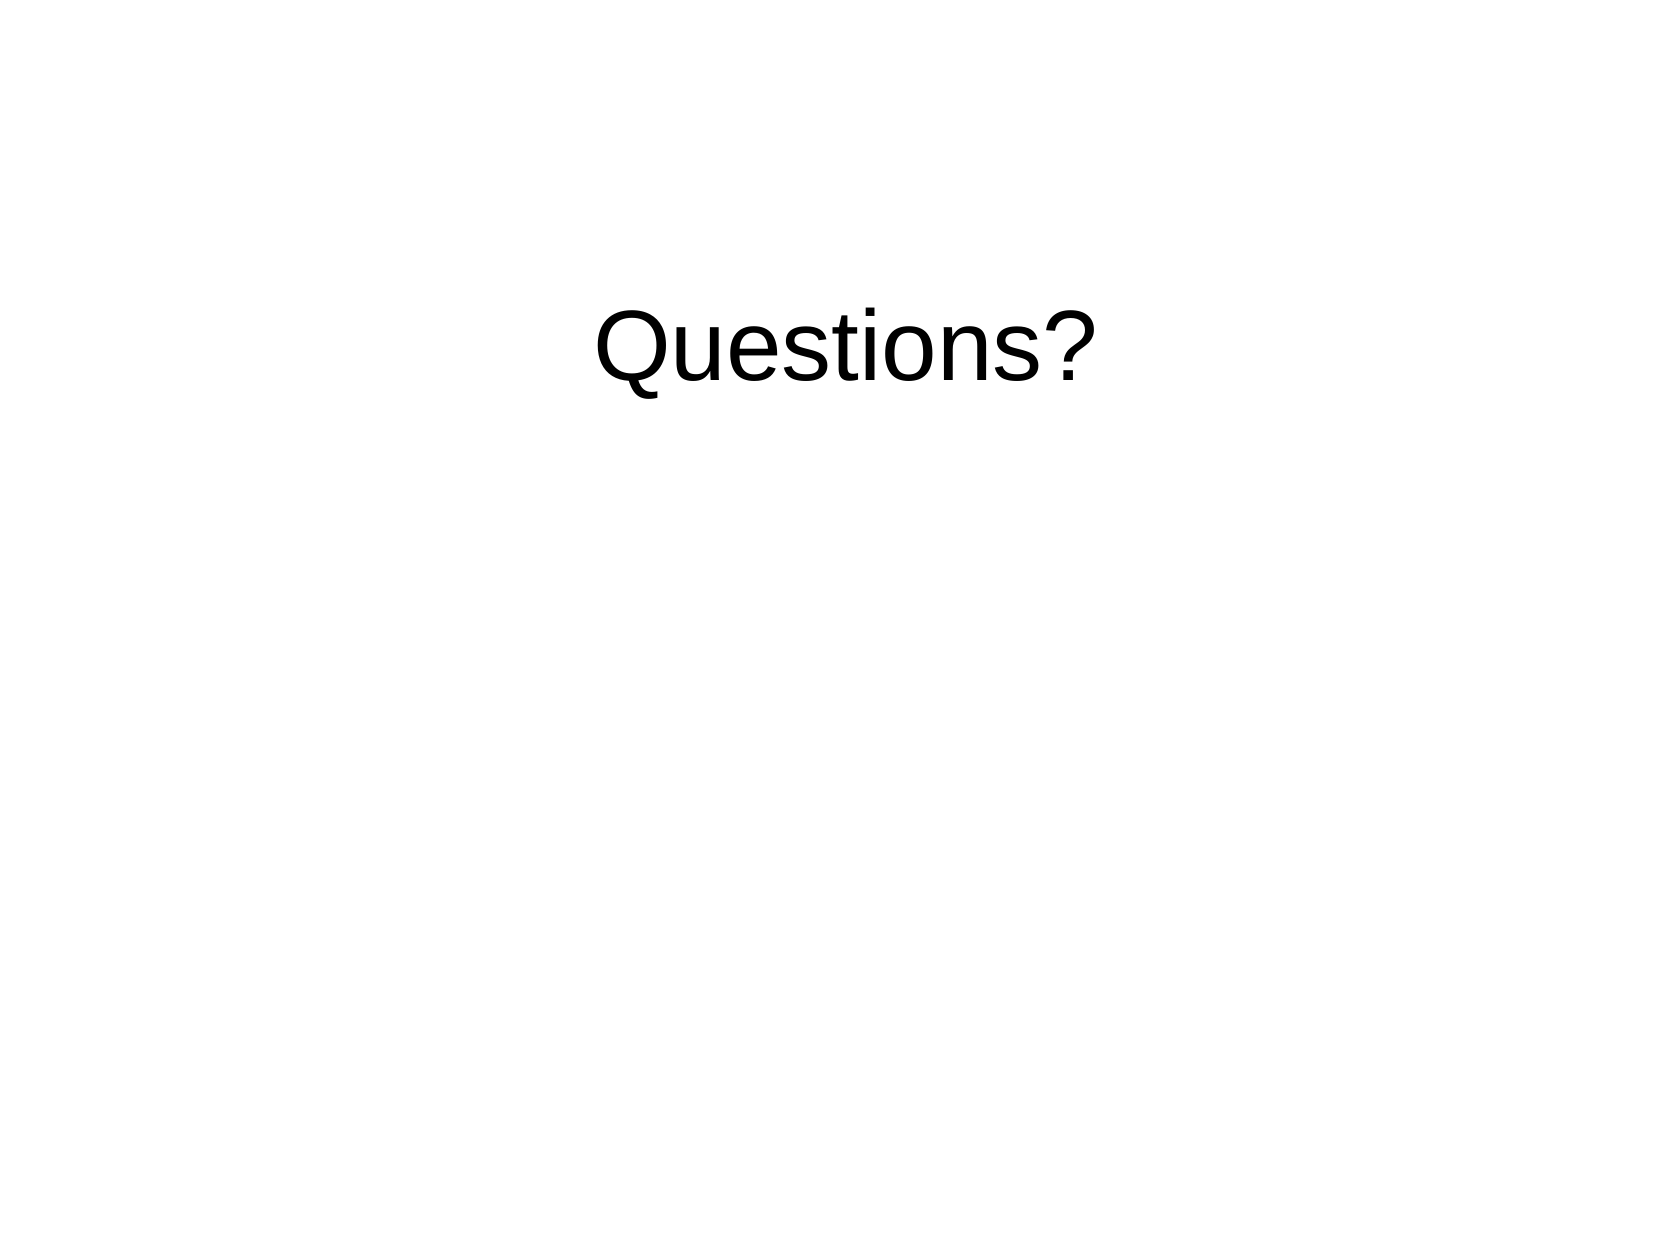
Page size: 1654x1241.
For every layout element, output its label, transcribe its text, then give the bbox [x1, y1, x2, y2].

list Questions? [82, 290, 1538, 1010]
